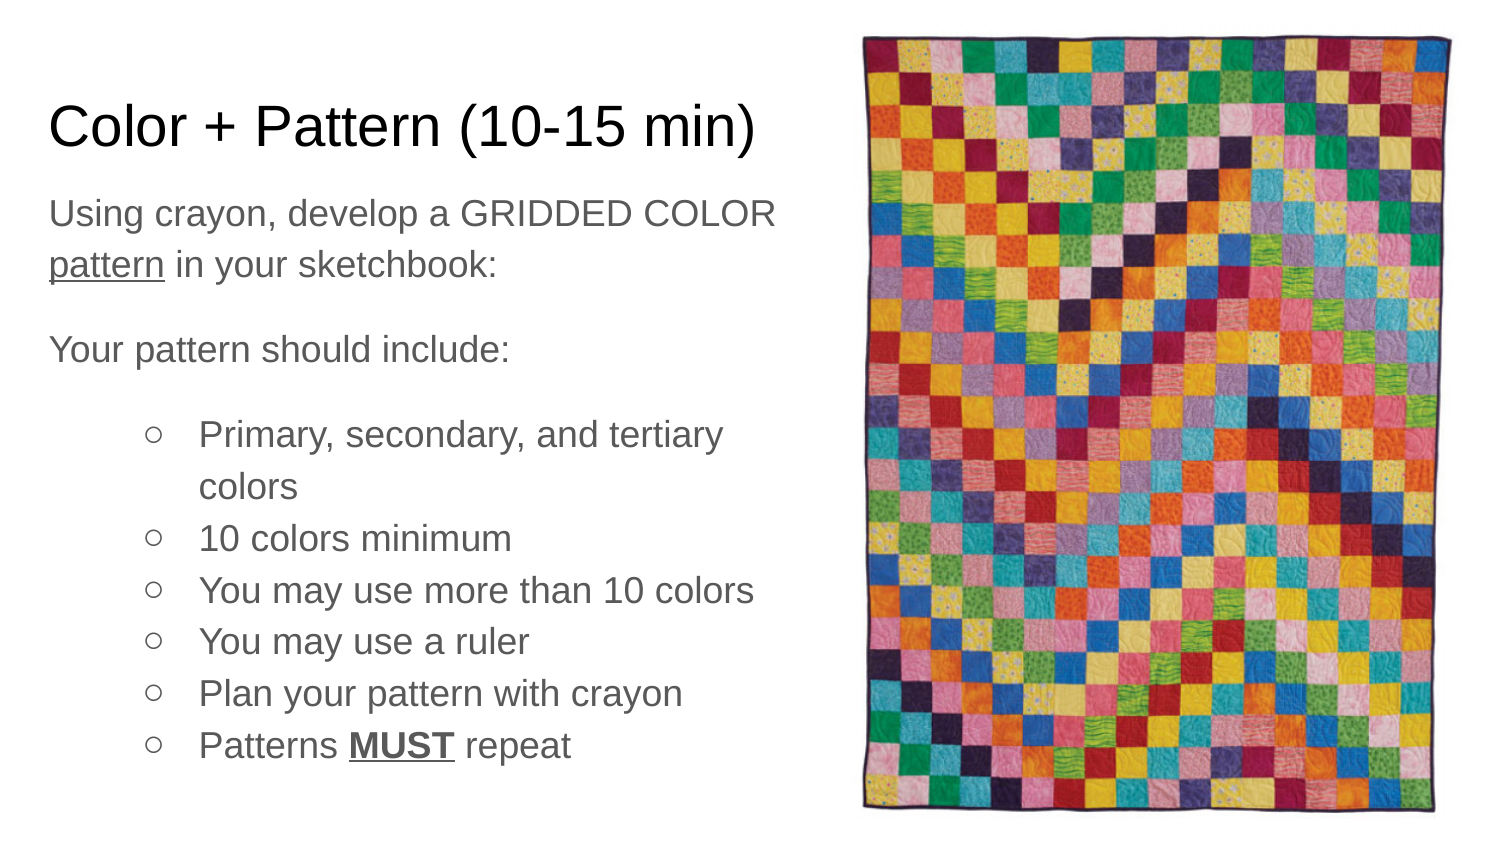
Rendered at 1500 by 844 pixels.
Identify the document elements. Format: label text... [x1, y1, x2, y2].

title Color + Pattern (10-15 min) [33, 72, 853, 167]
list Using crayon, develop a GRIDDED COLOR pattern in your sketchbook: Your pattern should include: Primary, secondary, and tertiary colors 10 colors minimum You may use more than 10 colors You may use a ruler Plan your pattern with crayon Patterns MUST repeat [33, 166, 793, 800]
picture [853, 24, 1460, 819]
